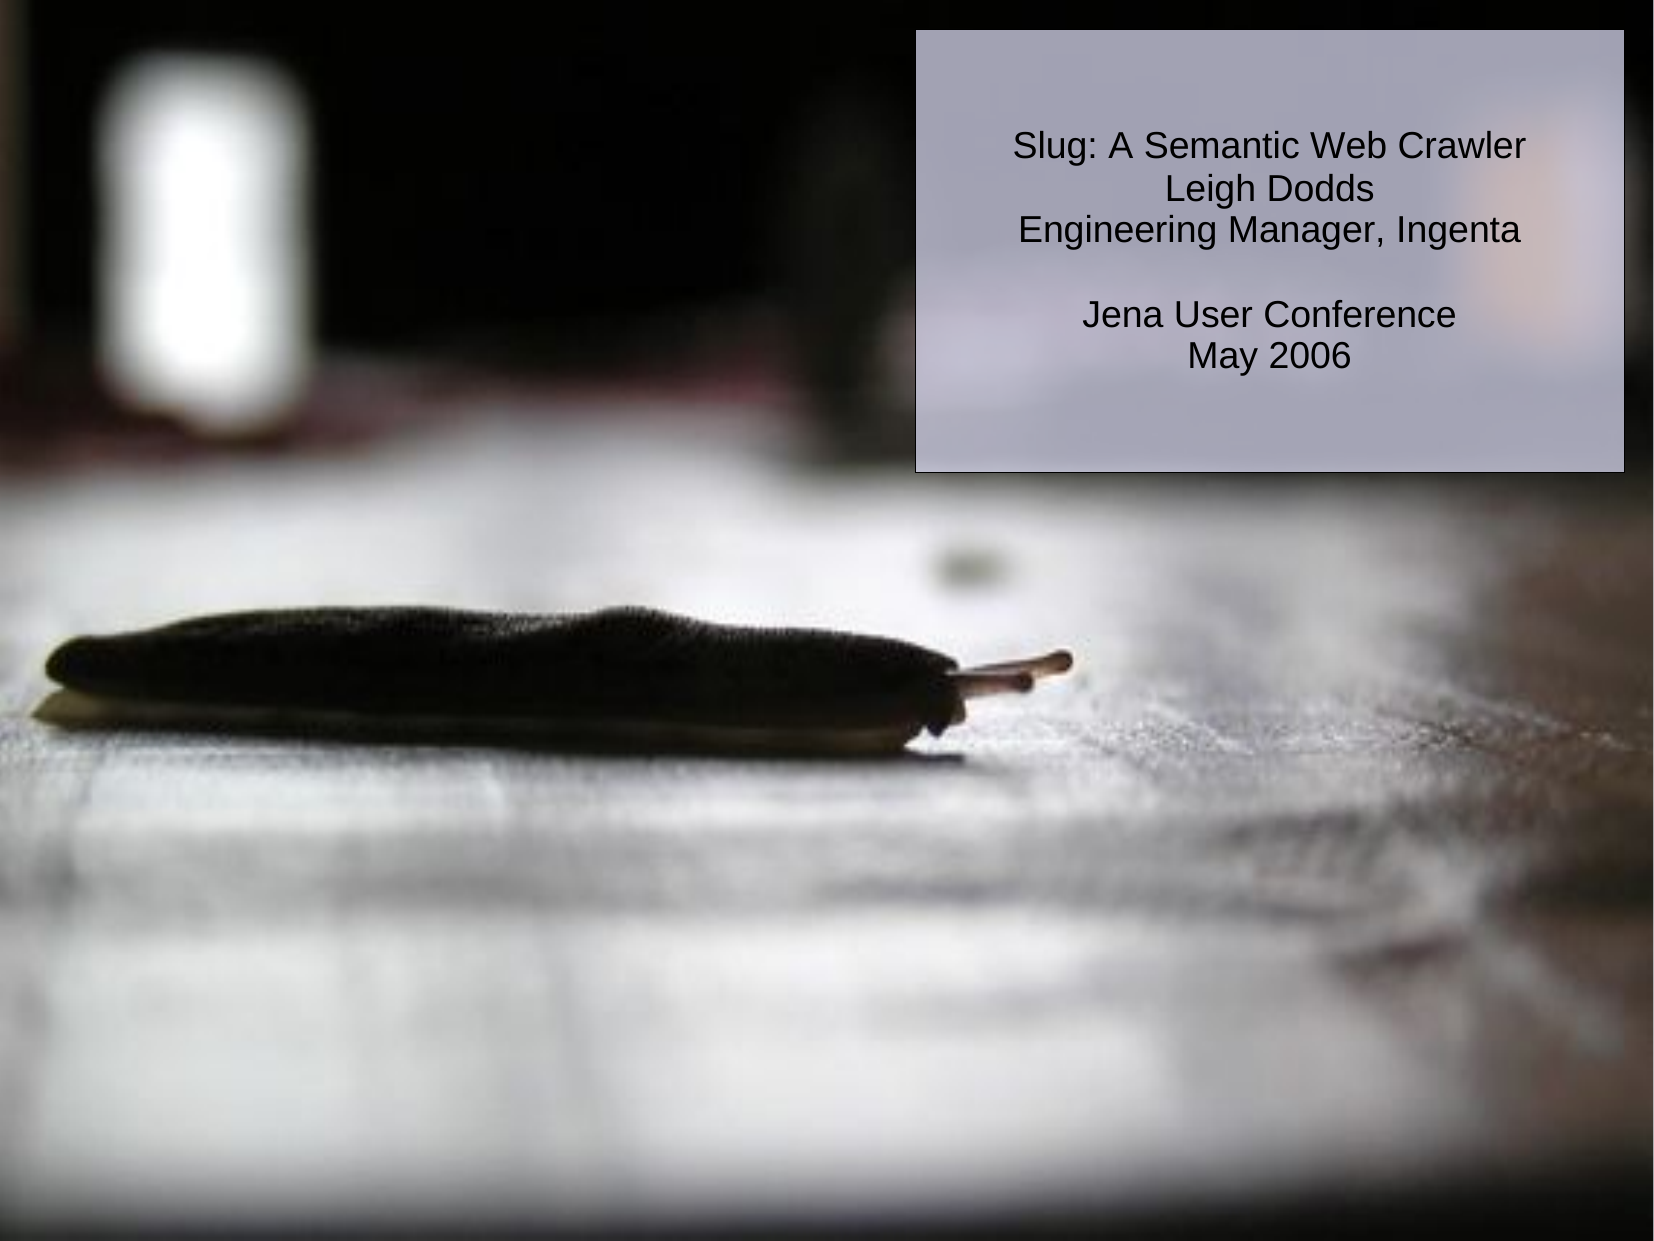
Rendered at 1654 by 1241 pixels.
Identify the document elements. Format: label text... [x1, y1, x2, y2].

picture [0, 0, 1654, 1241]
text_box Slug: A Semantic Web Crawler Leigh Dodds Engineering Manager, Ingenta Jena User Conference May 2006 [915, 29, 1625, 473]
